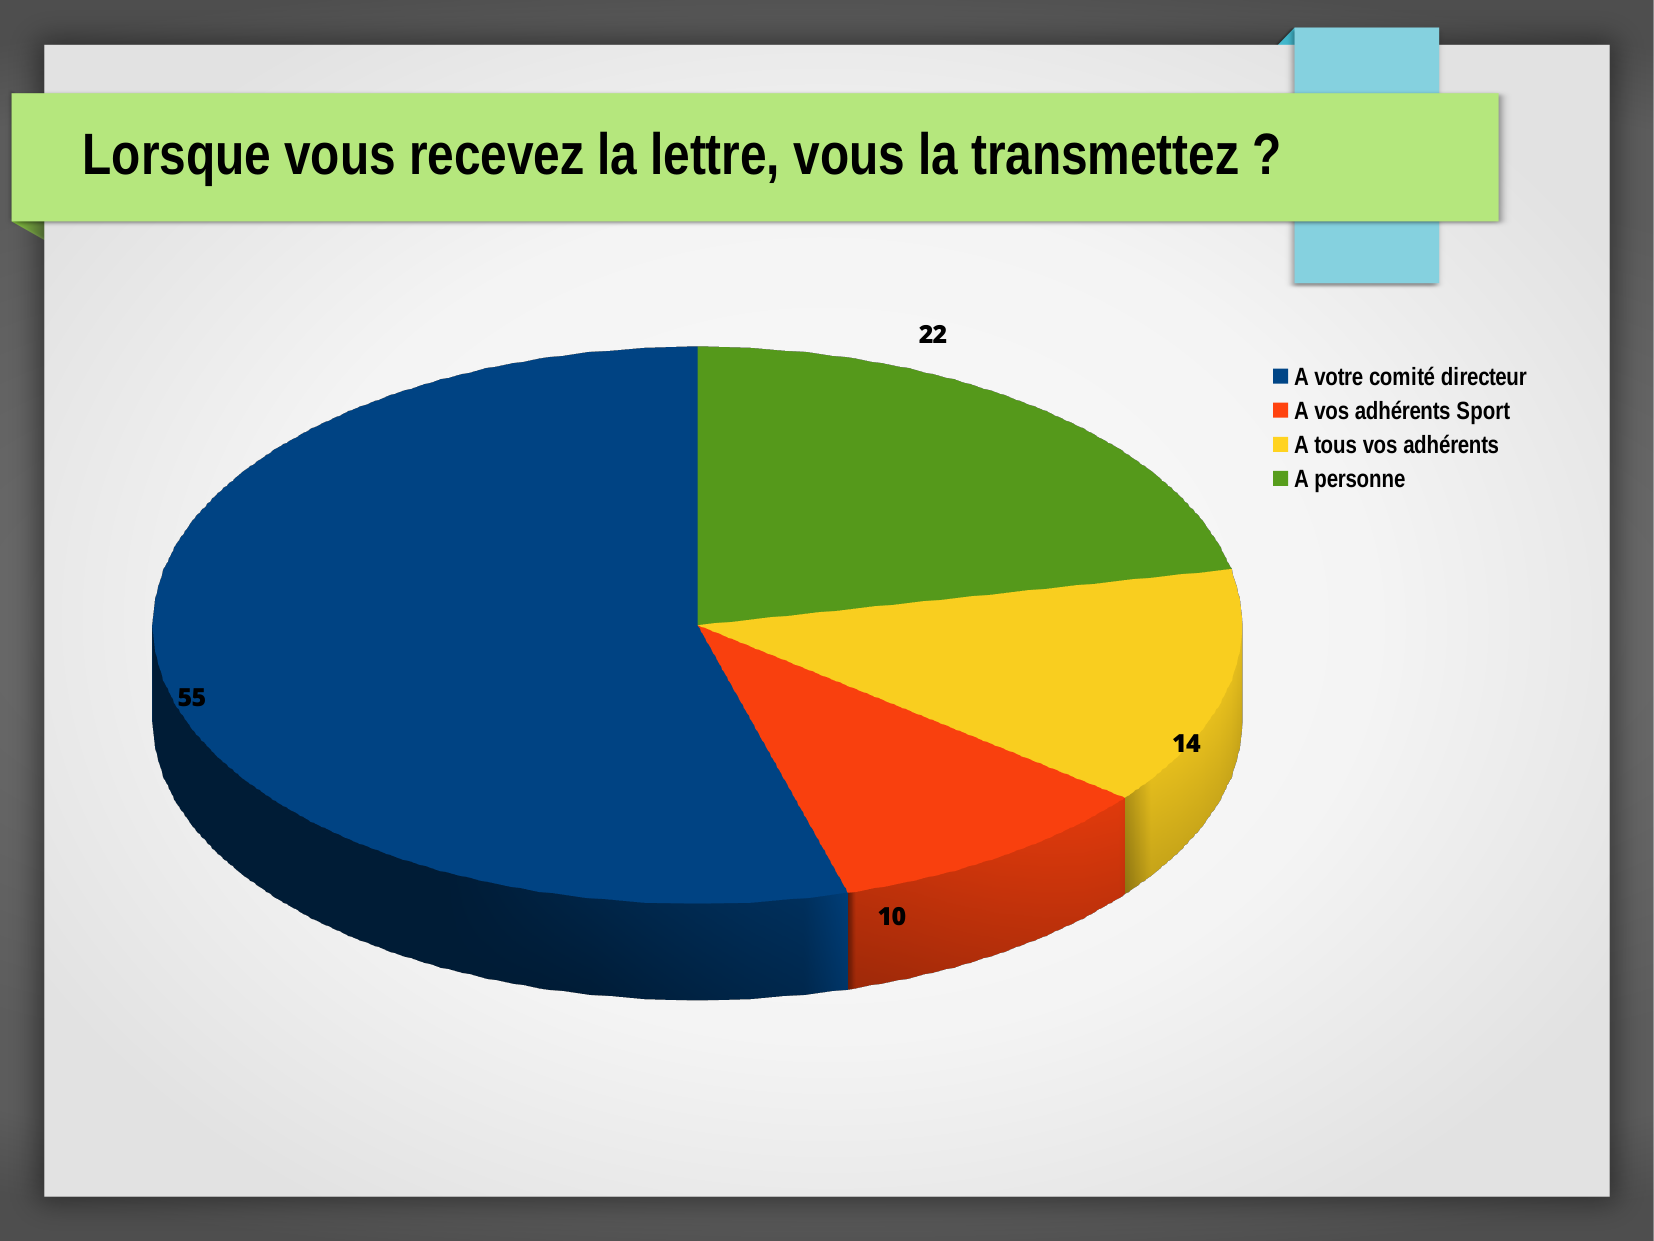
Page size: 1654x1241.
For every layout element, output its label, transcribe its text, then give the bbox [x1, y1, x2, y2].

picture [0, 0, 1654, 1241]
title Lorsque vous recevez la lettre, vous la transmettez ? [82, 94, 1312, 213]
chart [82, 295, 1571, 1015]
